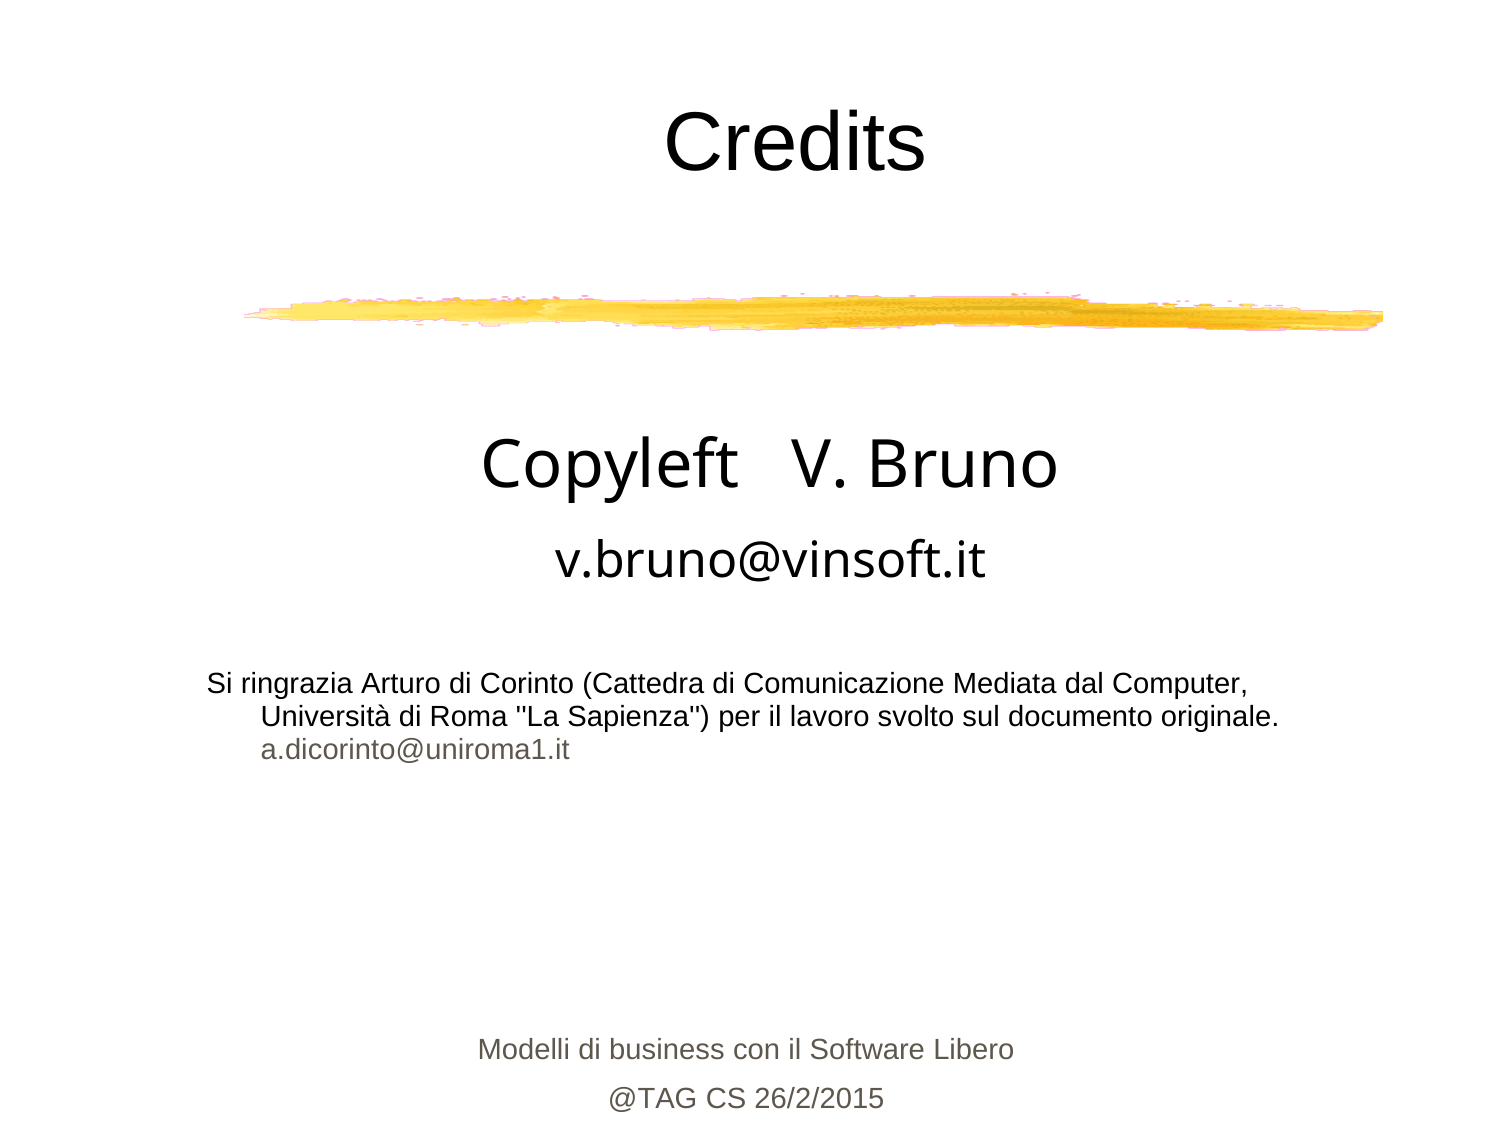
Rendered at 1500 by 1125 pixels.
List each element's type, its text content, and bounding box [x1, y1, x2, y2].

list Copyleft V. Bruno v.bruno@vinsoft.it Si ringrazia Arturo di Corinto (Cattedra di Comunicazione Mediata dal Computer, Università di Roma ''La Sapienza'') per il lavoro svolto sul documento originale. a.dicorinto@uniroma1.it [206, 309, 1335, 1004]
picture [244, 300, 1383, 339]
title Credits [174, 0, 1418, 300]
